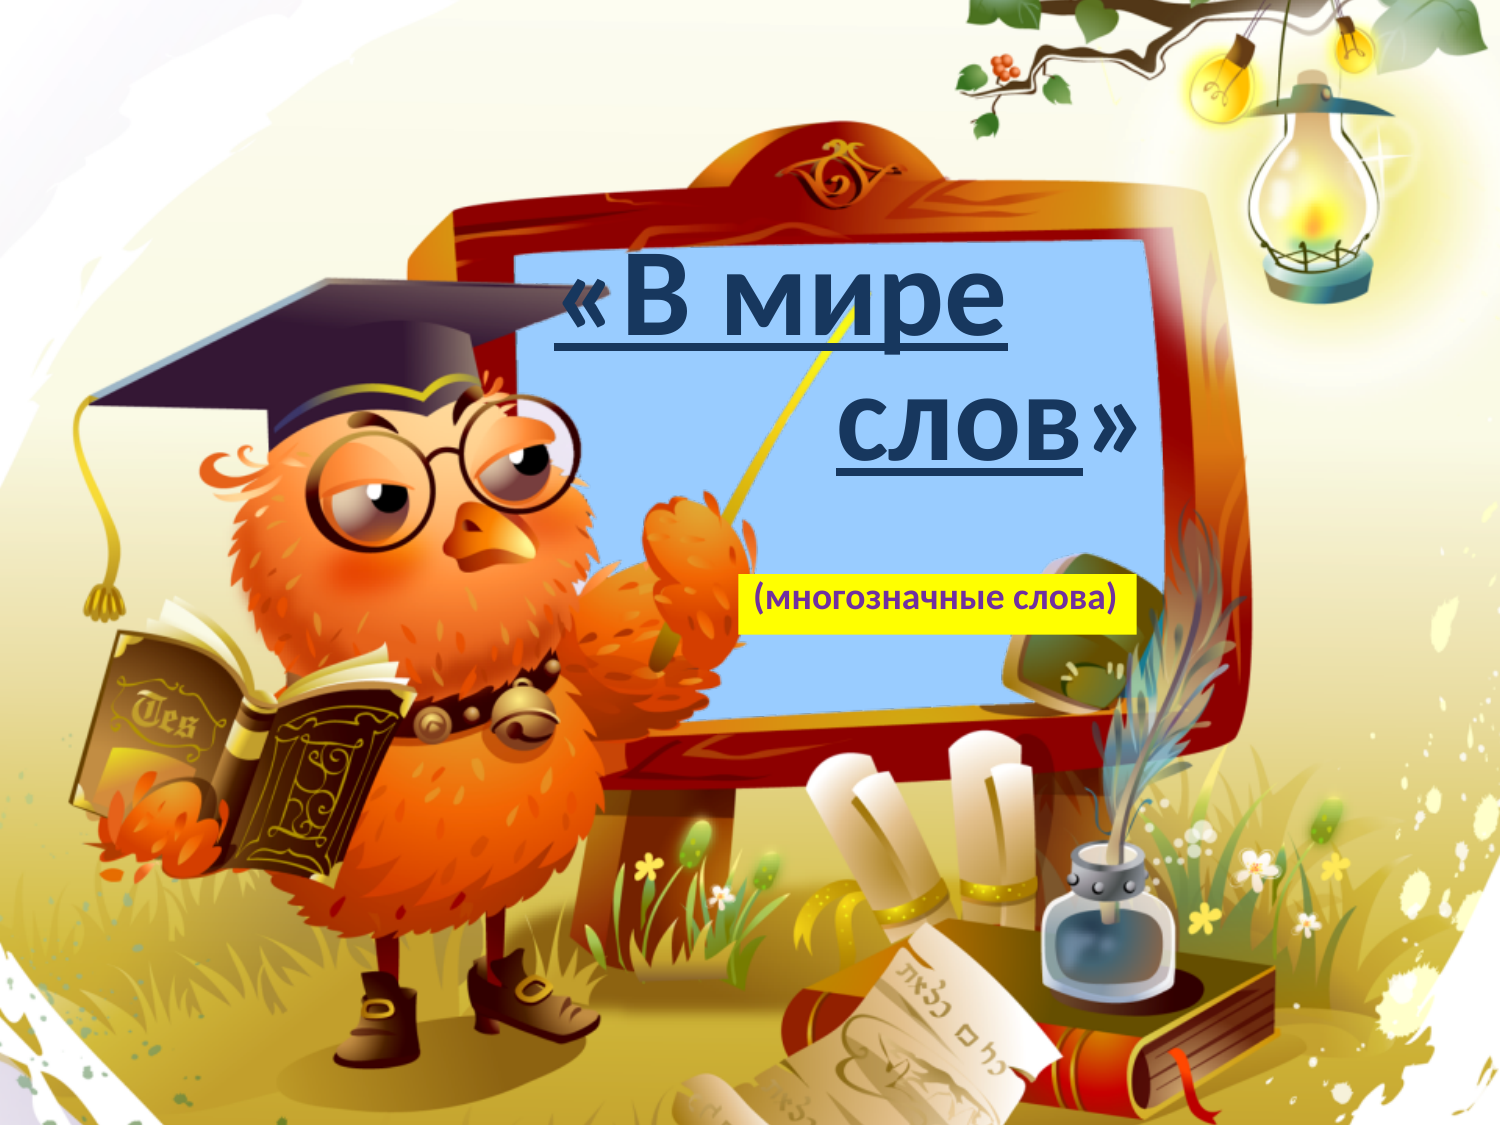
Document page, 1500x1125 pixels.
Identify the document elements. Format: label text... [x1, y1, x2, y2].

text_box (многозначные слова) [738, 574, 1137, 635]
picture [0, 0, 1500, 1125]
text_box «В мире слов» [538, 234, 1172, 553]
